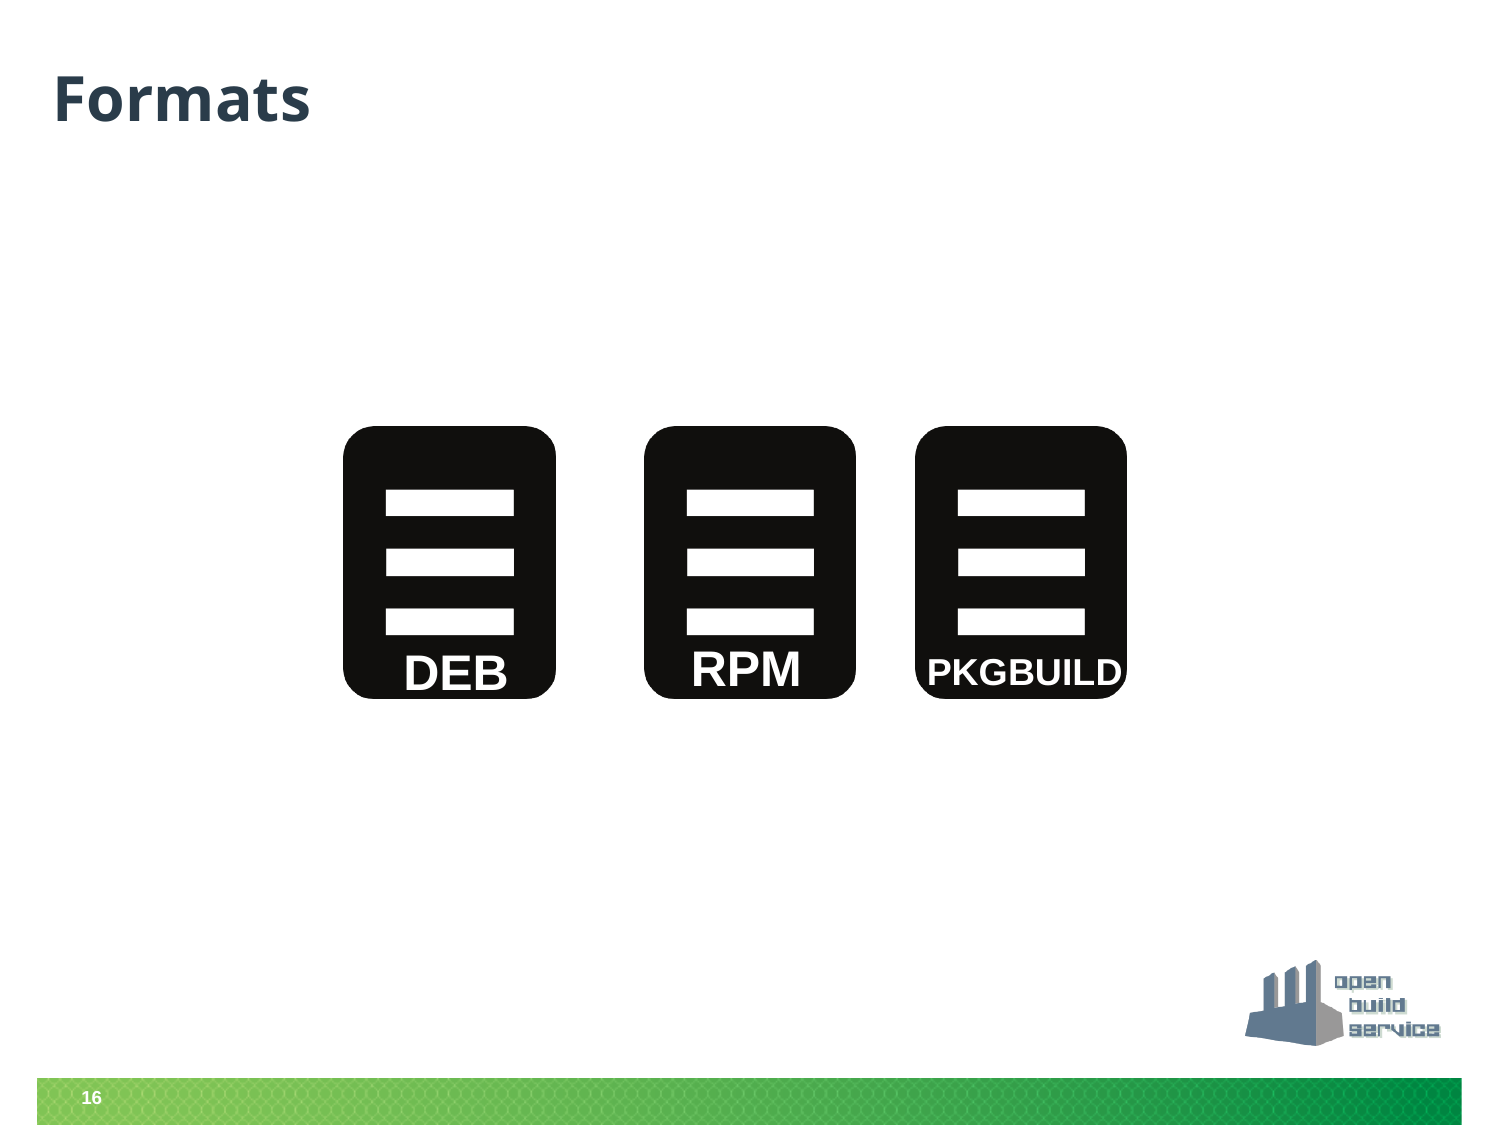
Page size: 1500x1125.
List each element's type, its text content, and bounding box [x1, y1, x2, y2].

picture [915, 426, 1127, 699]
picture [37, 1078, 1462, 1125]
text_box DEB [403, 642, 524, 699]
text_box PKGBUILD [926, 649, 1137, 692]
picture [343, 426, 556, 699]
text_box RPM [690, 638, 811, 695]
picture [644, 426, 856, 699]
title Formats [37, 51, 1388, 209]
picture [1245, 960, 1441, 1046]
